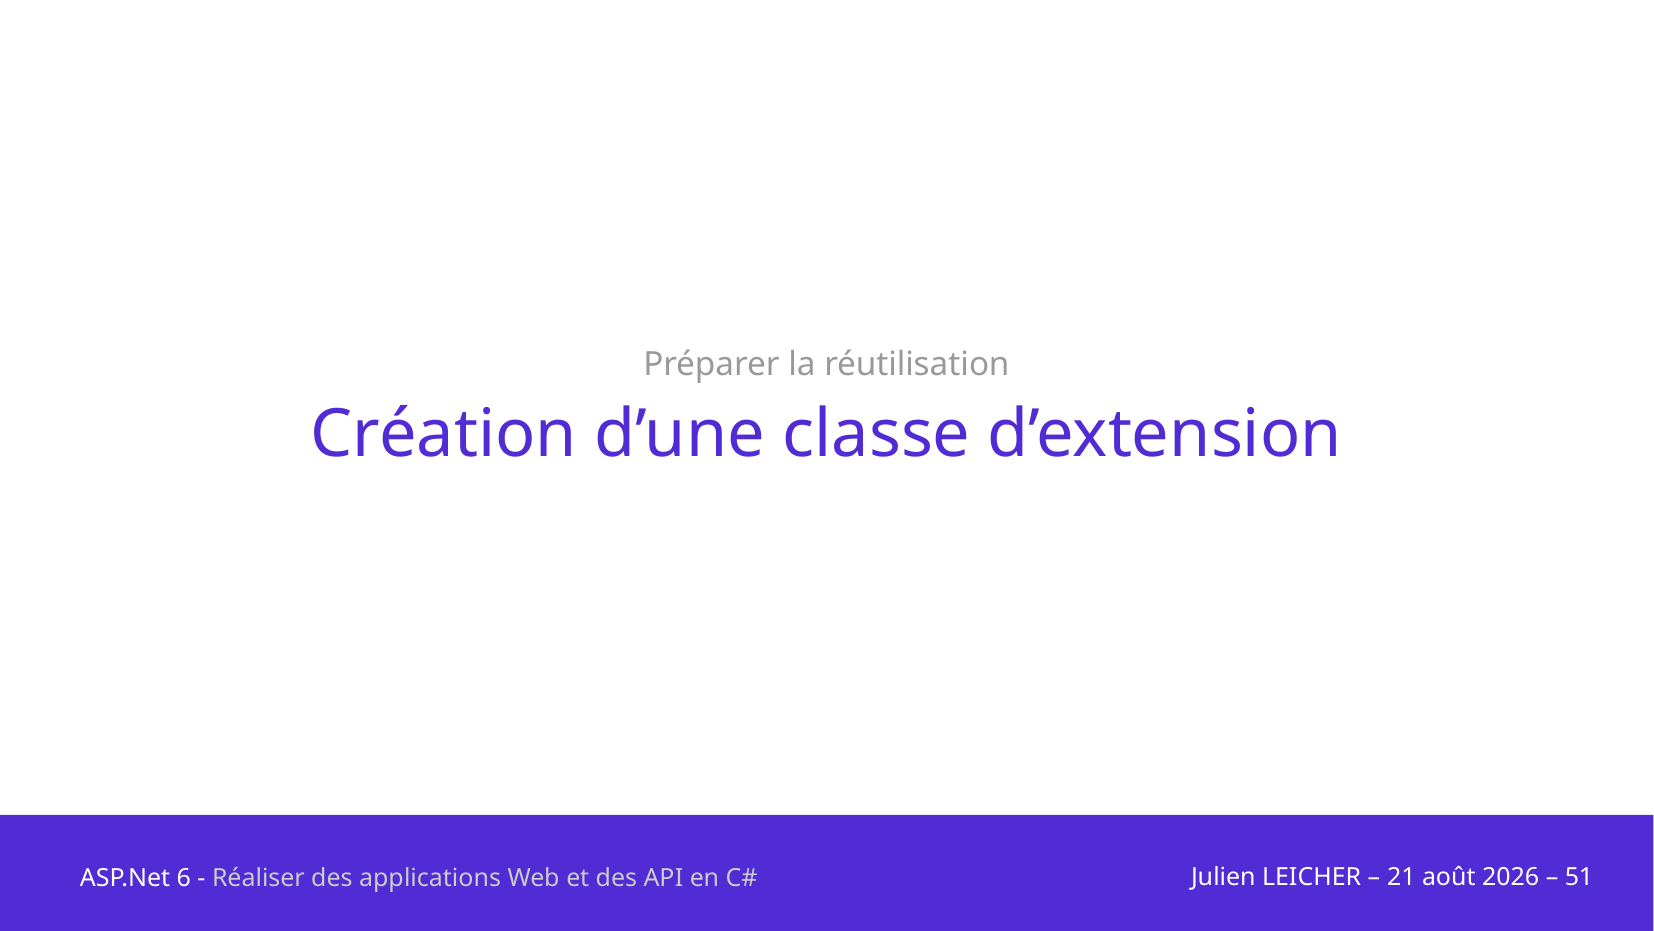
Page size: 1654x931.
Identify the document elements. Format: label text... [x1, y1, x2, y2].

text_box Julien LEICHER – 28 févr. 2022 – <numéro> [0, 814, 1654, 931]
text_box ASP.Net 6 - Réaliser des applications Web et des API en C# [64, 852, 798, 898]
text_box Préparer la réutilisation Création d’une classe d’extension [0, 0, 1654, 814]
